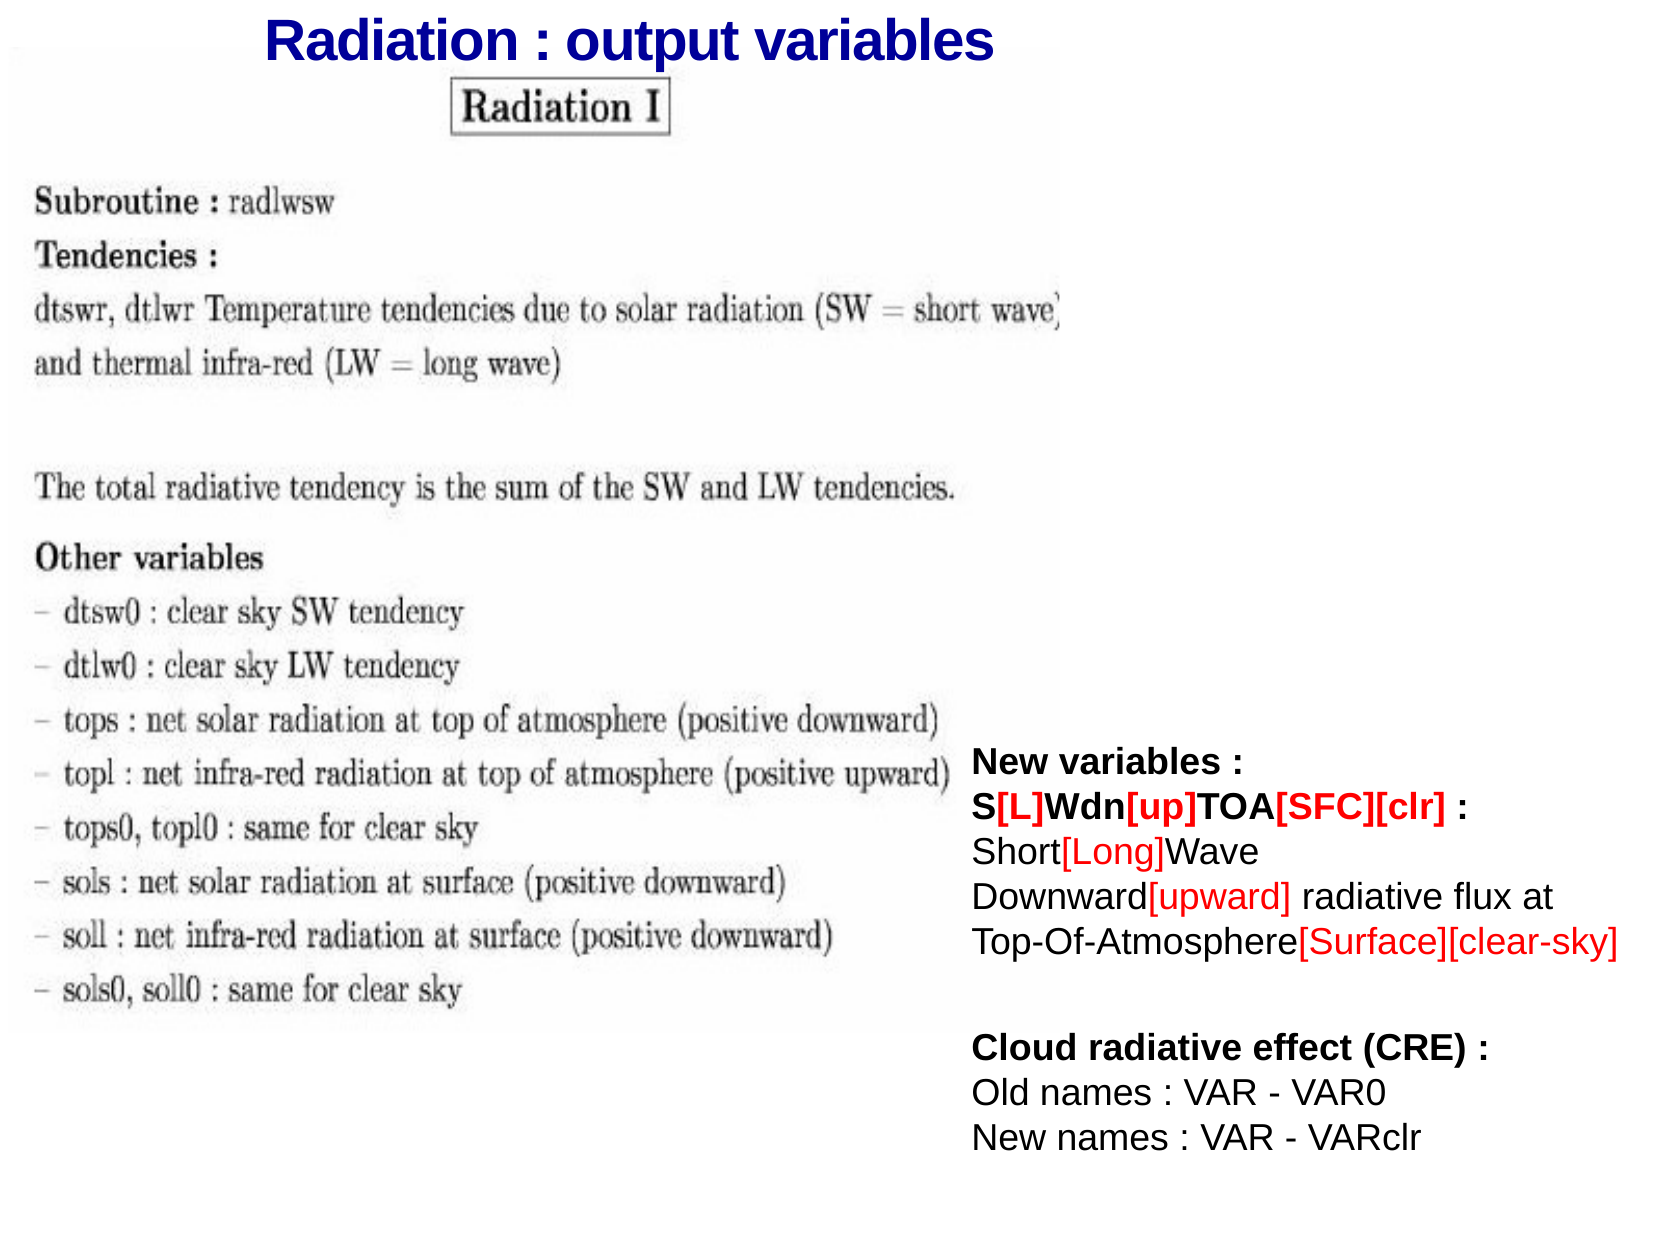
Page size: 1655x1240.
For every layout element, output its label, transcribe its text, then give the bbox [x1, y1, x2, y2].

text_box Radiation : output variables [264, 2, 1147, 76]
text_box New variables : S[L]Wdn[up]TOA[SFC][clr] : Short[Long]Wave Downward[upward] radiative flux at Top-Of-Atmosphere[Surface][clear-sky] [956, 730, 1655, 1039]
text_box [8, 47, 1060, 1033]
text_box Cloud radiative effect (CRE) : Old names : VAR - VAR0 New names : VAR - VARclr [956, 1015, 1506, 1157]
